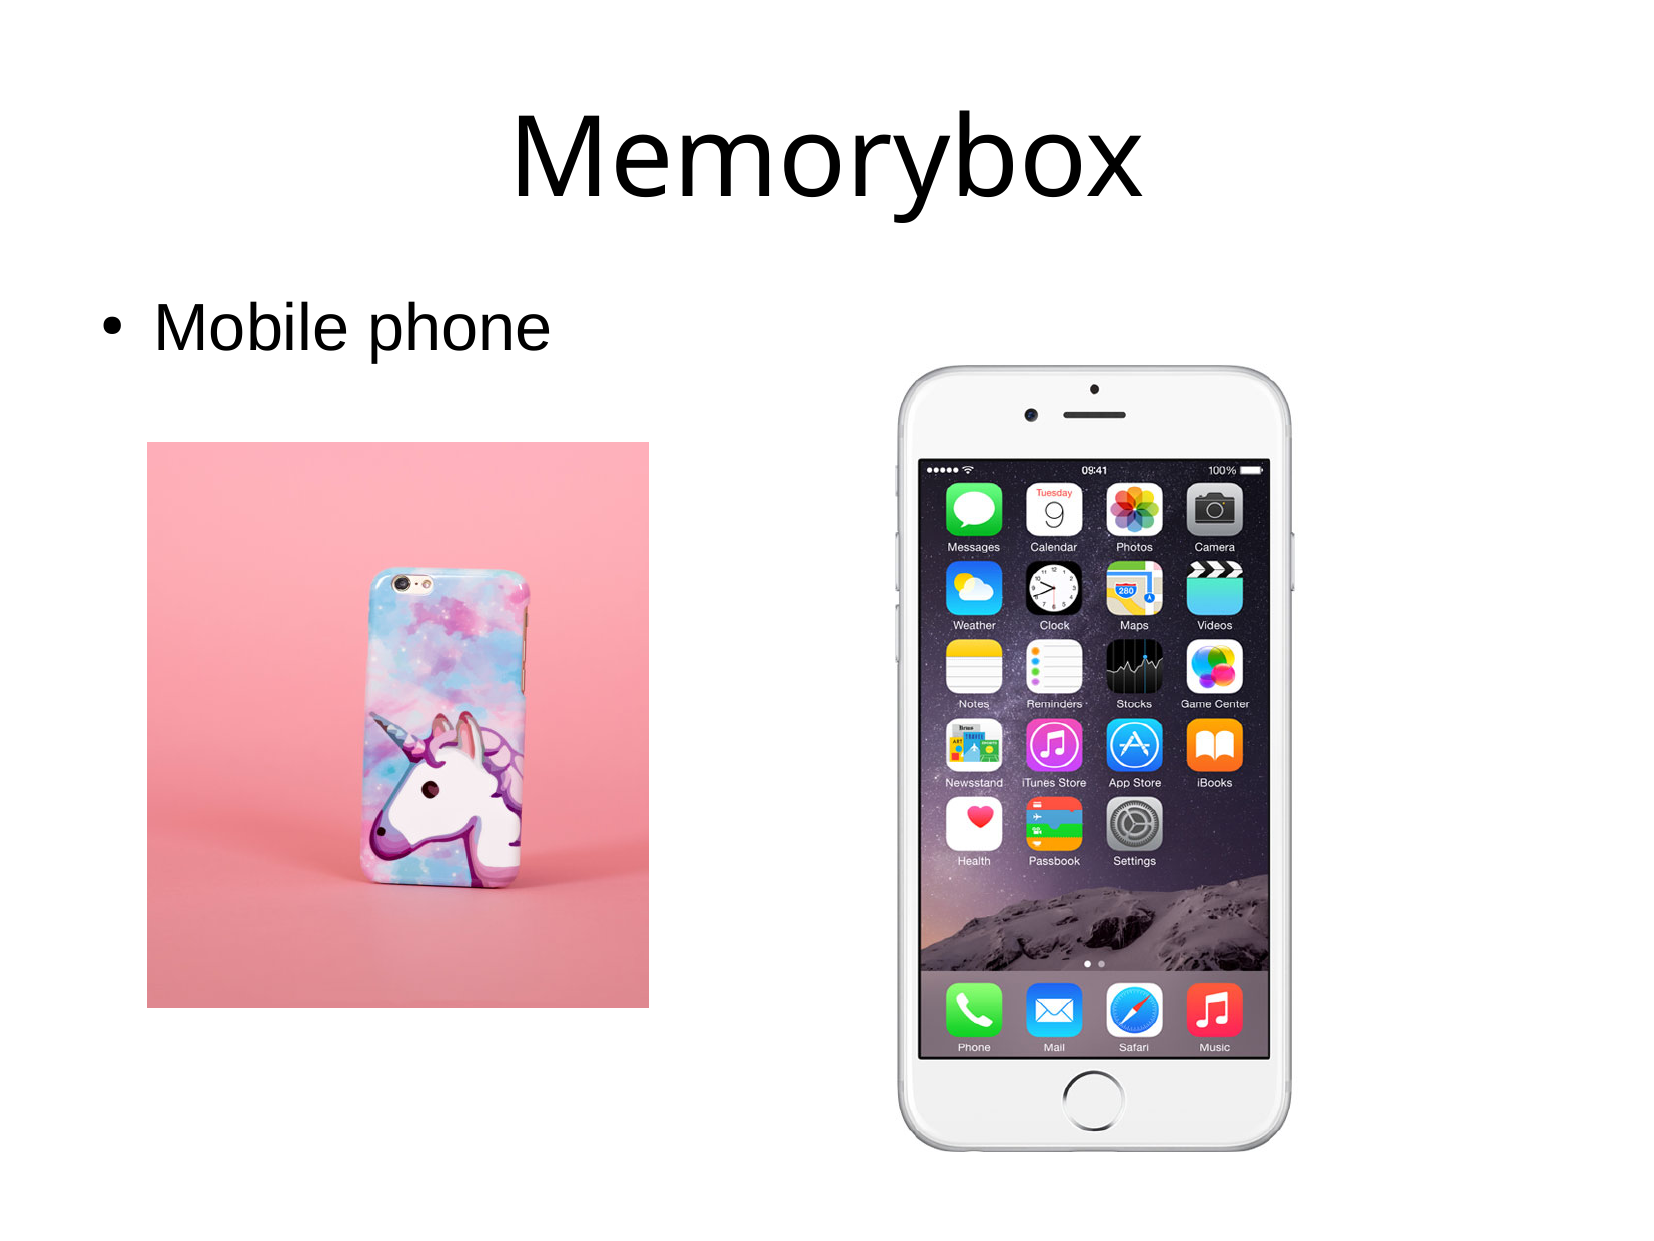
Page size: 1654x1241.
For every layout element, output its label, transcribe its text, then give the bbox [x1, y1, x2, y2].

picture [147, 295, 1536, 1152]
title Memorybox [82, 49, 1571, 257]
list Mobile phone [82, 290, 1571, 1109]
